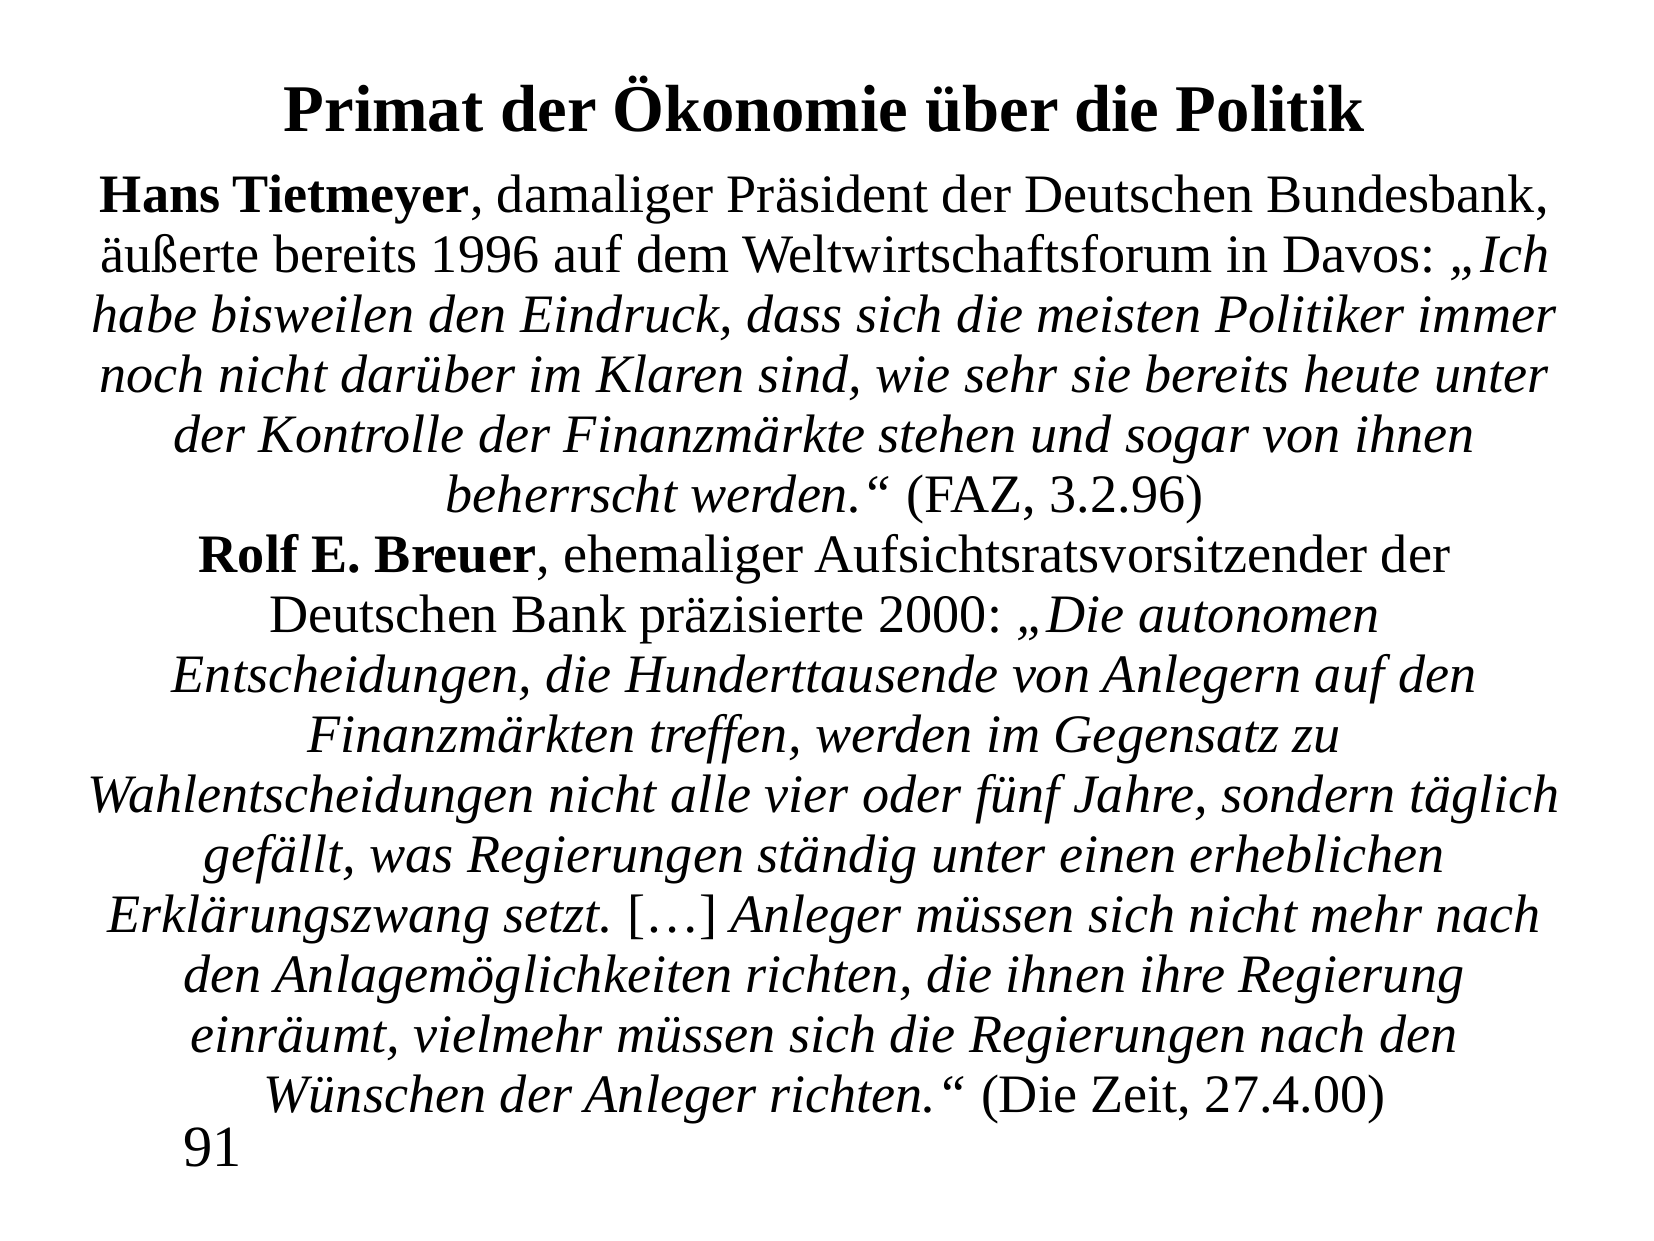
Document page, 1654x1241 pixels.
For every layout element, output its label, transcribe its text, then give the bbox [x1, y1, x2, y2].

text_box Primat der Ökonomie über die Politik Hans Tietmeyer, damaliger Präsident der Deutschen Bundesbank, äußerte bereits 1996 auf dem Weltwirtschaftsforum in Davos: „Ich habe bisweilen den Eindruck, dass sich die meisten Politiker immer noch nicht darüber im Klaren sind, wie sehr sie bereits heute unter der Kontrolle der Finanzmärkte stehen und sogar von ihnen beherrscht werden.“ (FAZ, 3.2.96) Rolf E. Breuer, ehemaliger Aufsichtsratsvorsitzender der Deutschen Bank präzisierte 2000: „Die autonomen Entscheidungen, die Hunderttausende von Anlegern auf den Finanzmärkten treffen, werden im Gegensatz zu Wahlentscheidungen nicht alle vier oder fünf Jahre, sondern täglich gefällt, was Regierungen ständig unter einen erheblichen Erklärungszwang setzt. […] Anleger müssen sich nicht mehr nach den Anlagemöglichkeiten richten, die ihnen ihre Regierung einräumt, vielmehr müssen sich die Regierungen nach den Wünschen der Anleger richten.“ (Die Zeit, 27.4.00) [73, 64, 1581, 1136]
text_box <Foliennummer> [0, 1106, 432, 1214]
